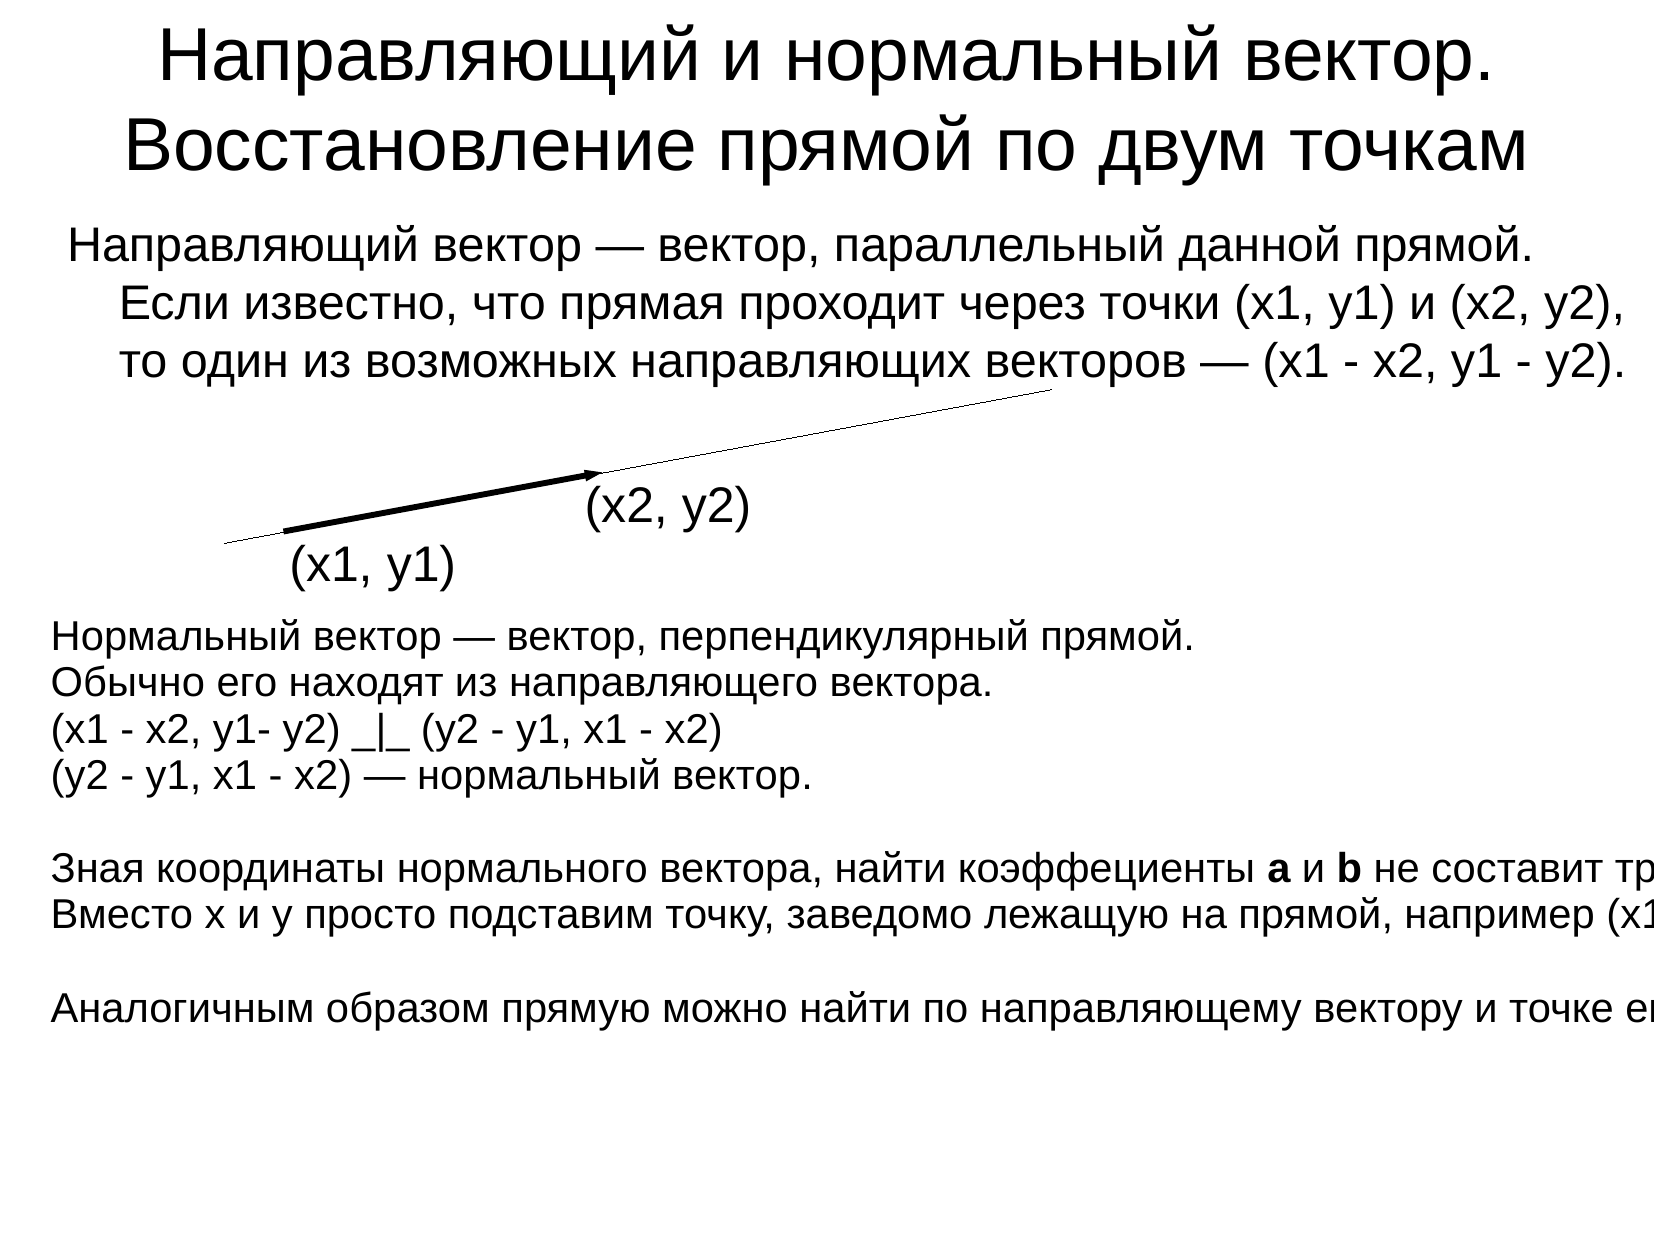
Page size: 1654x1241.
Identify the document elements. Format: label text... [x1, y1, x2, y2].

text_box (x2, y2) [566, 466, 770, 544]
list Направляющий вектор — вектор, параллельный данной прямой. Если известно, что прямая проходит через точки (x1, y1) и (x2, y2), то один из возможных направляющих векторов — (x1 - x2, y1 - y2). [0, 212, 1635, 448]
text_box (x1, y1) [271, 525, 474, 602]
title Направляющий и нормальный вектор. Восстановление прямой по двум точкам [82, 5, 1571, 174]
text_box Нормальный вектор — вектор, перпендикулярный прямой. Обычно его находят из направляющего вектора. (x1 - x2, y1- y2) _|_ (y2 - y1, x1 - x2) (y2 - y1, x1 - x2) — нормальный вектор. Зная координаты нормального вектора, найти коэффециенты a и b не составит труда. Зная координаты нормального вектора, коэффециент c проще всего найти, решив уравнение с неизвестной c. c = -(ax + by) Вместо x и y просто подставим точку, заведомо лежащую на прямой, например (x1, y1) Аналогичным образом прямую можно найти по направляющему вектору и точке его приложения. [33, 602, 1607, 1234]
